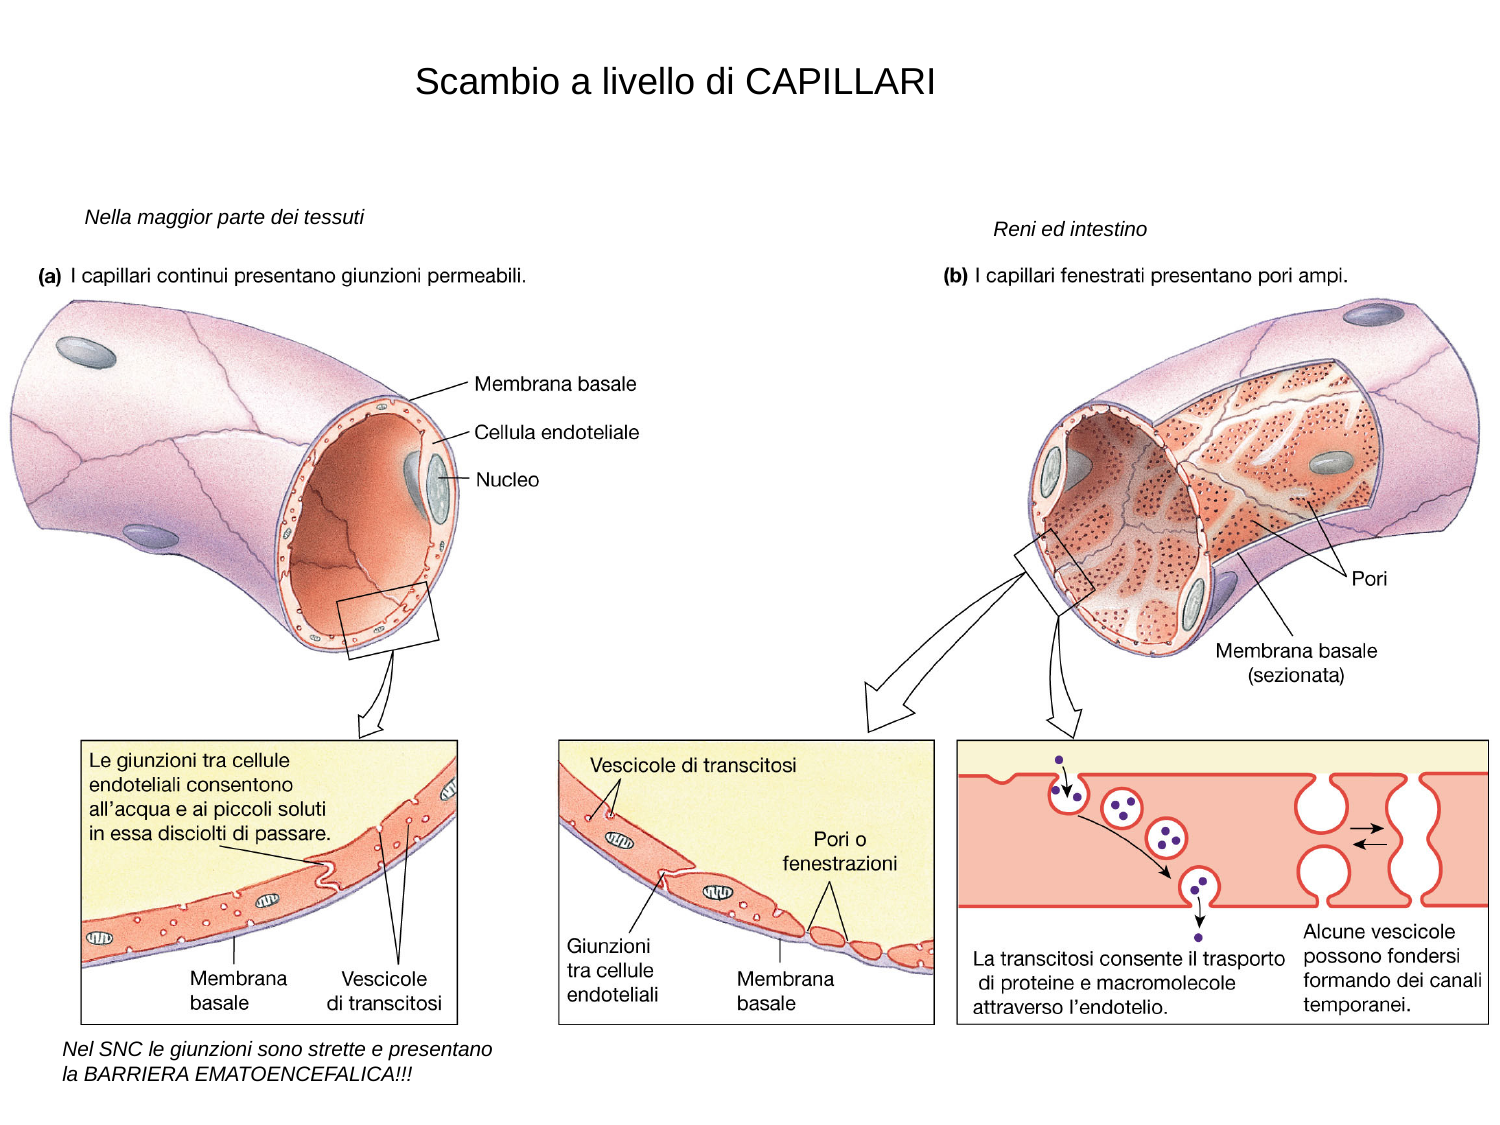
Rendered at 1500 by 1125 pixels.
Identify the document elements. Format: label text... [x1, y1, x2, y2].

text_box Scambio a livello di CAPILLARI [399, 49, 1175, 110]
picture [0, 262, 1492, 1025]
text_box Nel SNC le giunzioni sono strette e presentano la BARRIERA EMATOENCEFALICA!!! [47, 1028, 508, 1094]
text_box Nella maggior parte dei tessuti [69, 196, 380, 237]
text_box Reni ed intestino [978, 208, 1163, 248]
